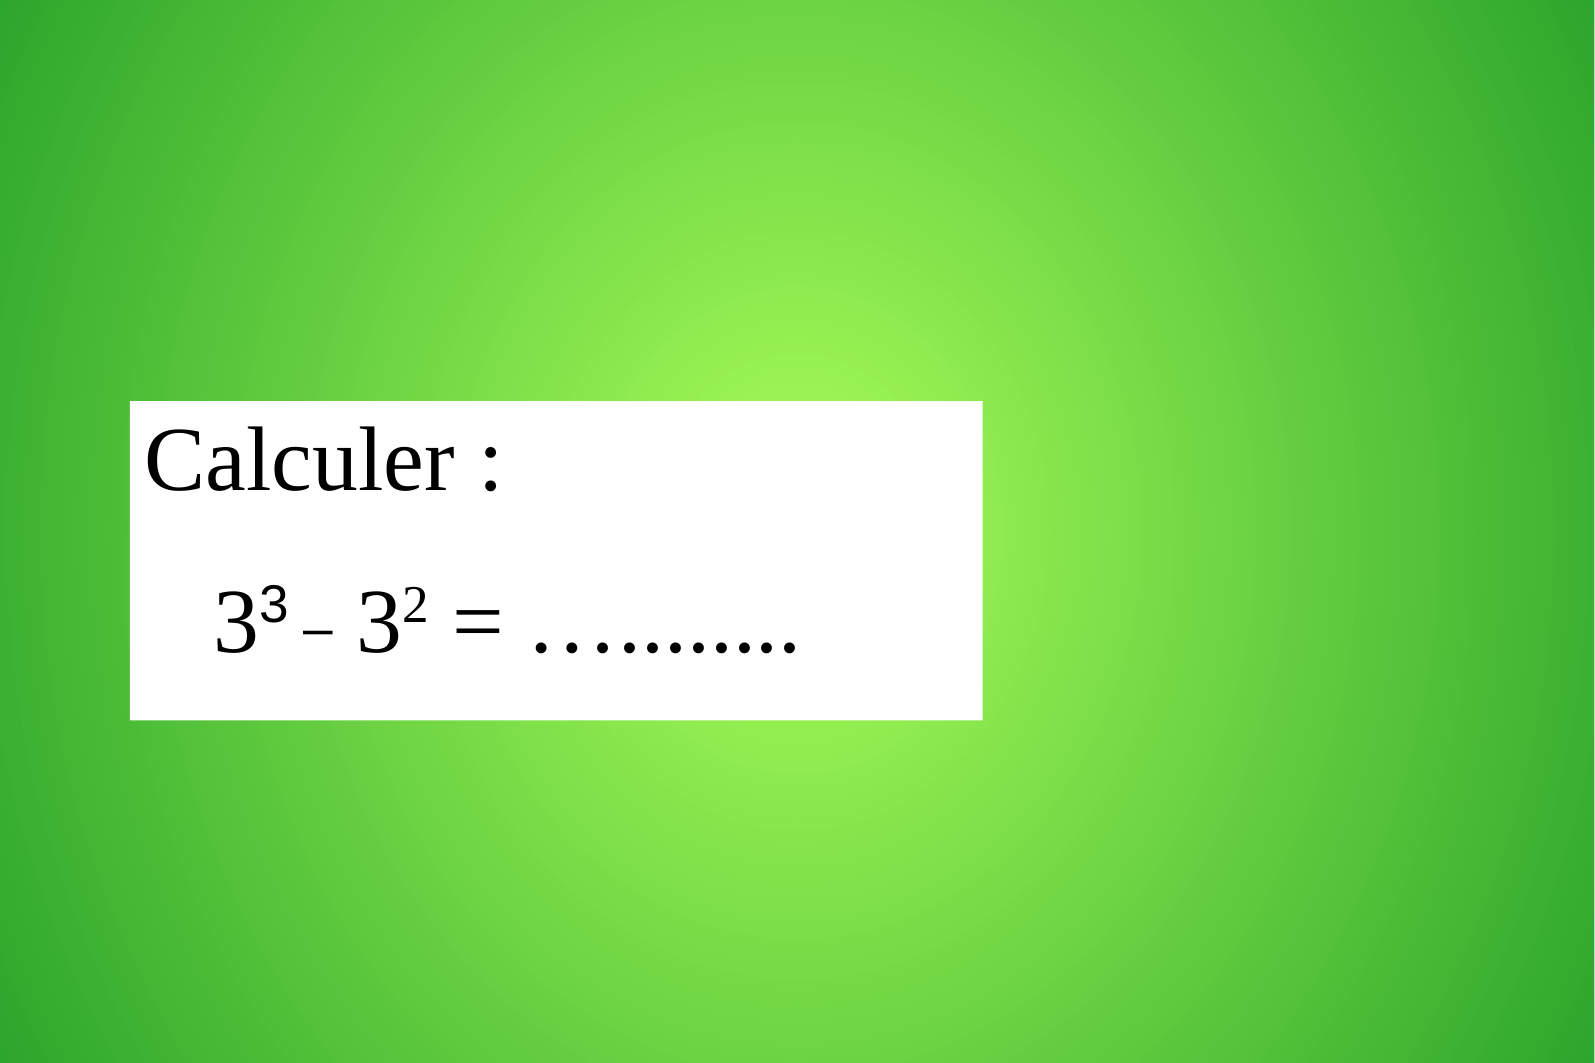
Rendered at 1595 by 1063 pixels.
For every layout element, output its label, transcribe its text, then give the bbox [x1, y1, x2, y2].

picture [0, 0, 1595, 1063]
text_box Calculer : 33 – 32 = …........ [129, 401, 983, 721]
